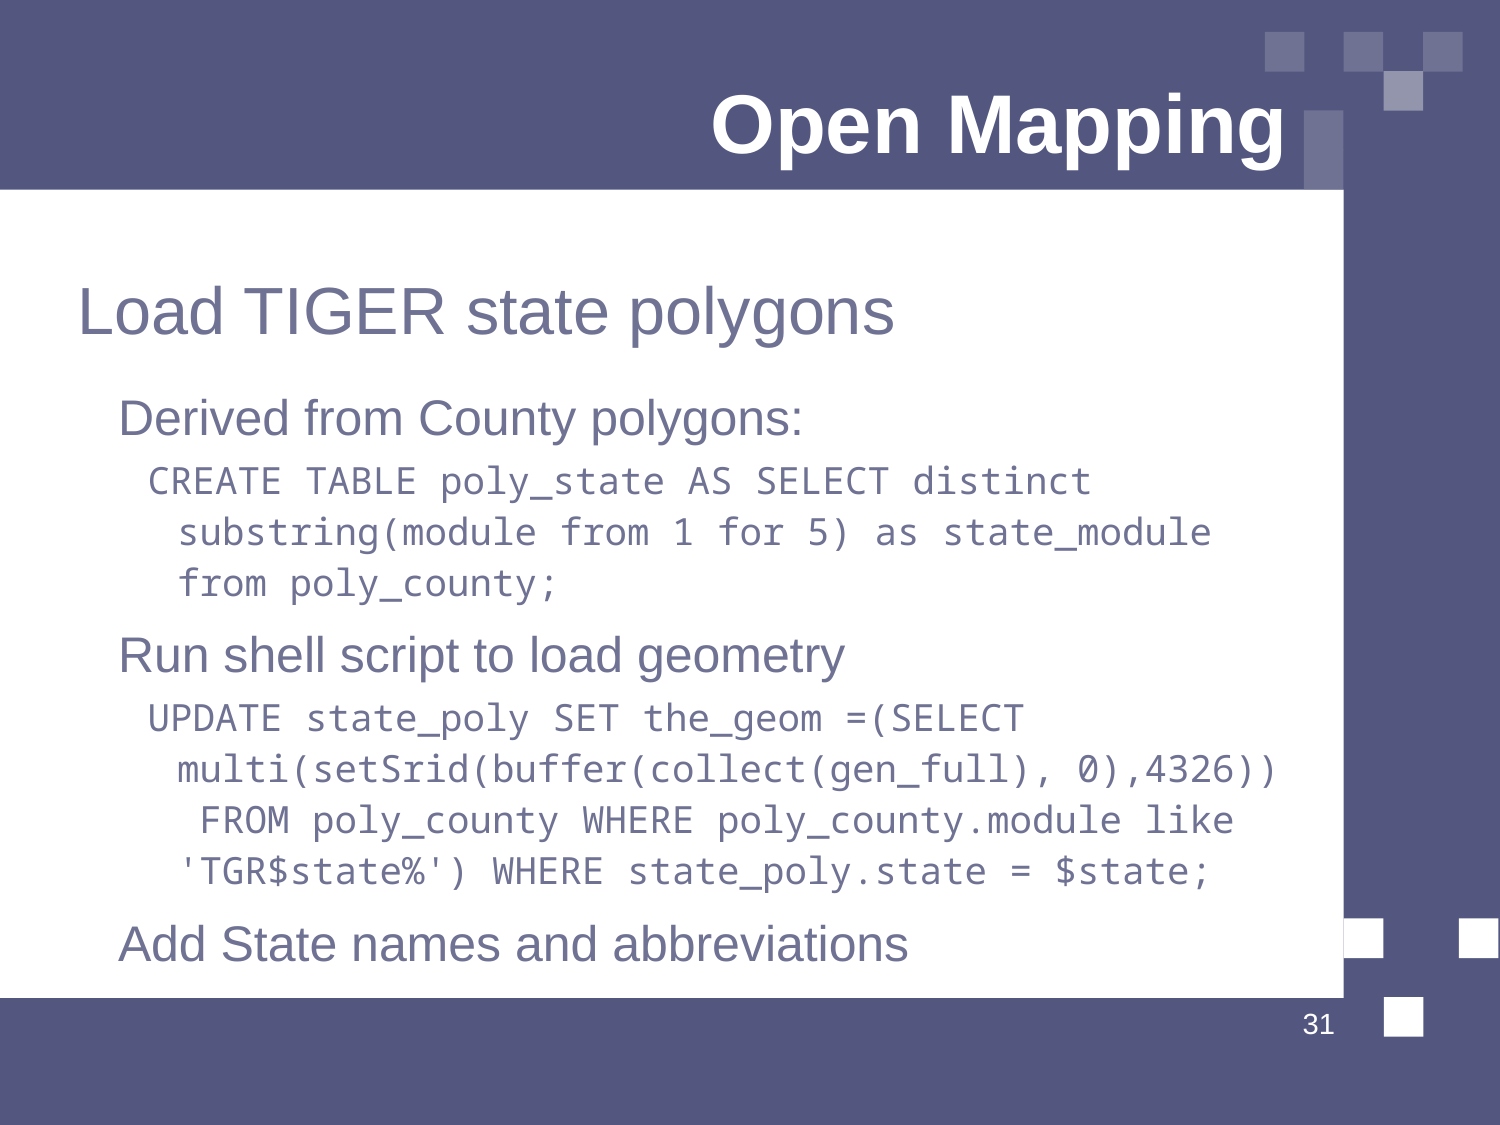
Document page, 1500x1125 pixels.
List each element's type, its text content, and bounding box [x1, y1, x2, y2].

title Open Mapping [58, 74, 1288, 176]
list Load TIGER state polygons Derived from County polygons: CREATE TABLE poly_state AS SELECT distinct substring(module from 1 for 5) as state_module from poly_county; Run shell script to load geometry UPDATE state_poly SET the_geom =(SELECT multi(setSrid(buffer(collect(gen_full), 0),4326)) FROM poly_county WHERE poly_county.module like 'TGR$state%') WHERE state_poly.state = $state; Add State names and abbreviations [59, 236, 1289, 931]
